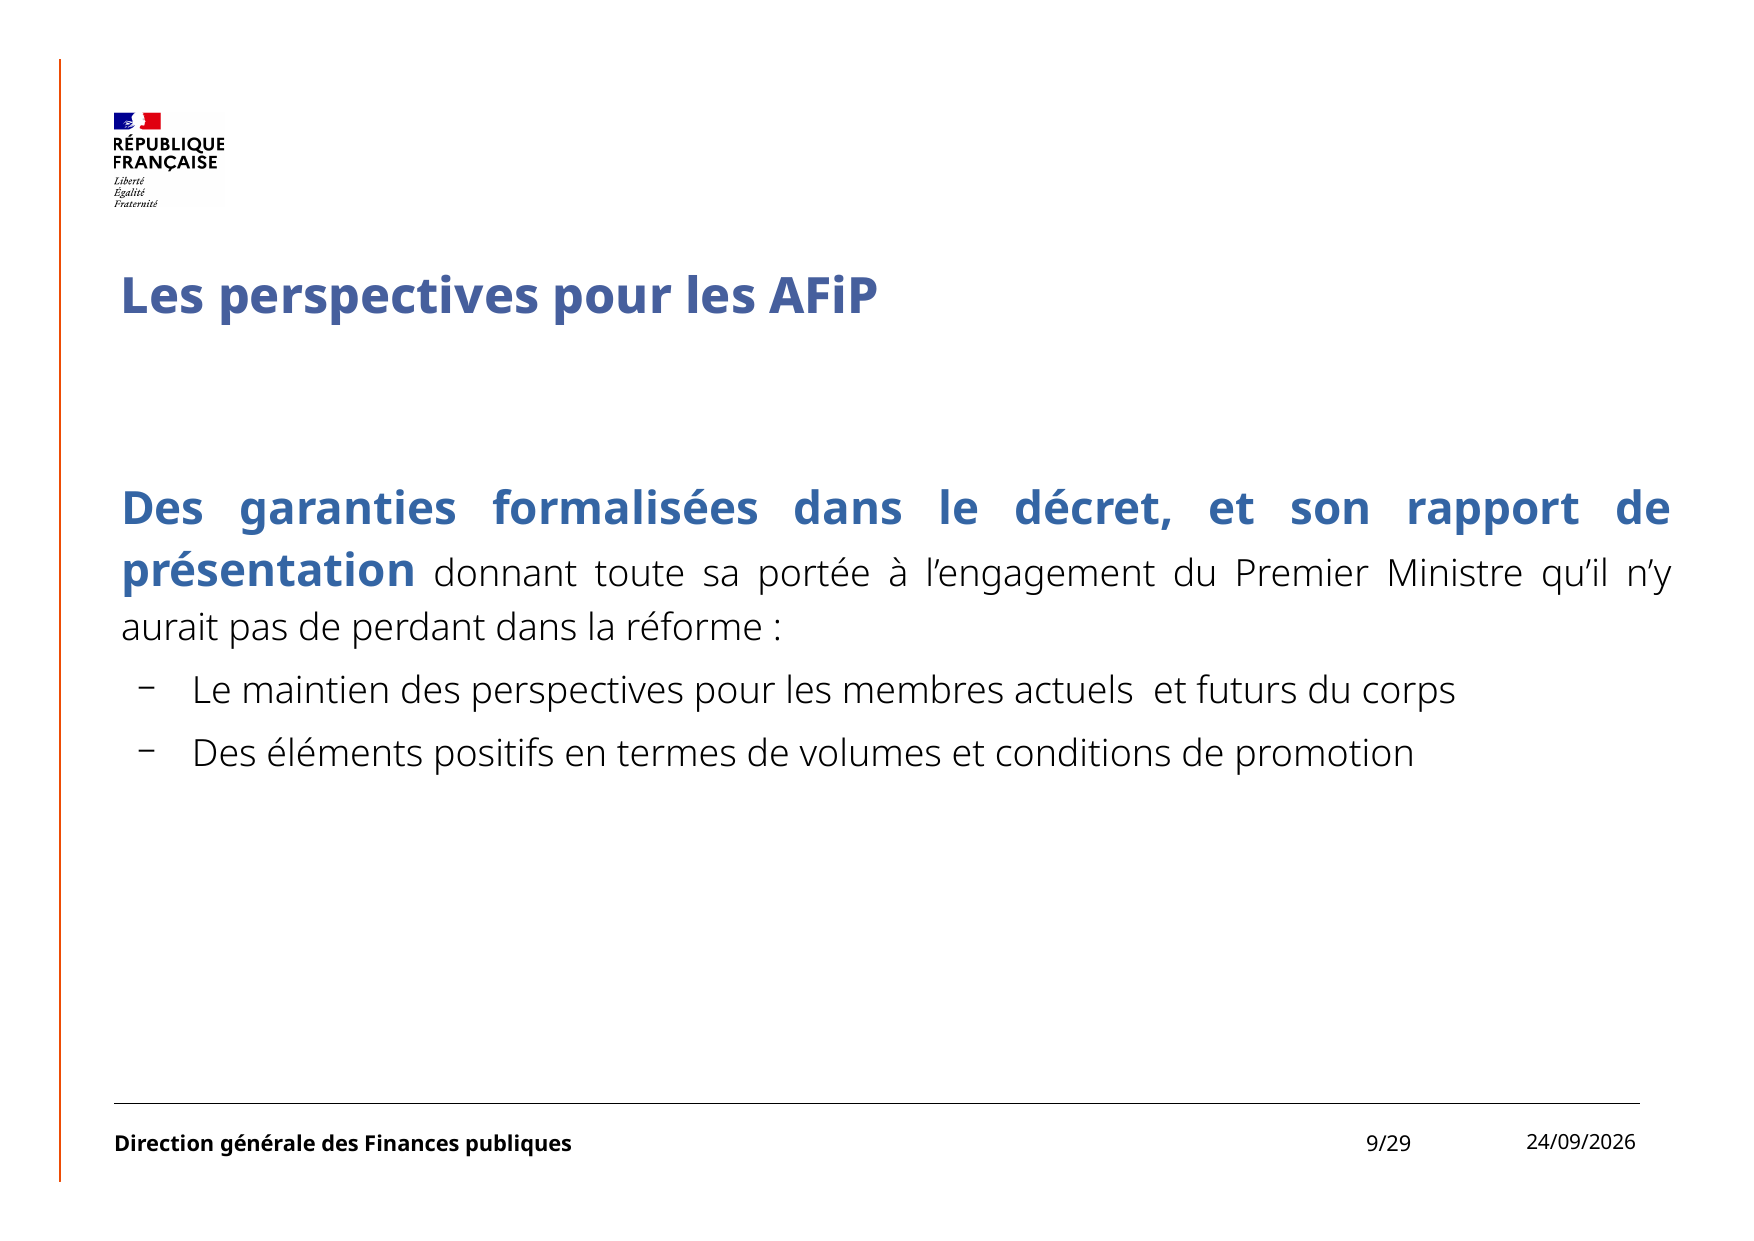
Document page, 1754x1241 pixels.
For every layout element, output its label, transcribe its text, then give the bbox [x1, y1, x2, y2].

text_box Des garanties formalisées dans le décret, et son rapport de présentation donnant toute sa portée à l’engagement du Premier Ministre qu’il n’y aurait pas de perdant dans la réforme : Le maintien des perspectives pour les membres actuels et futurs du corps Des éléments positifs en termes de volumes et conditions de promotion [35, 468, 1688, 1149]
picture [114, 112, 225, 207]
text_box Les perspectives pour les AFiP [106, 240, 1689, 426]
